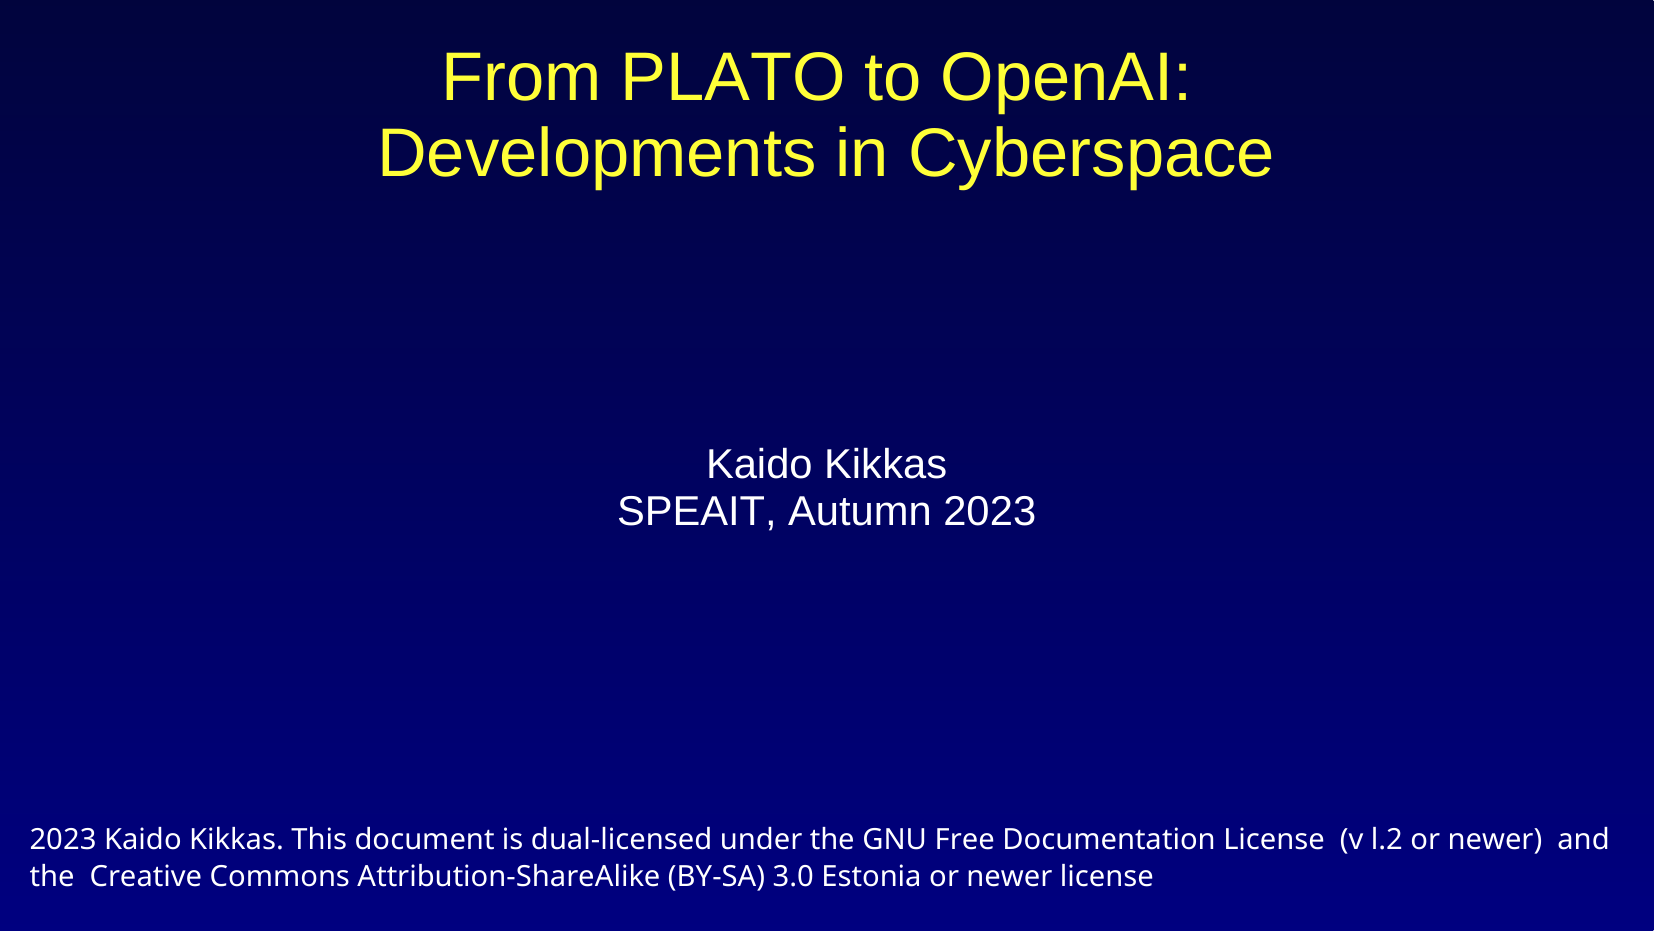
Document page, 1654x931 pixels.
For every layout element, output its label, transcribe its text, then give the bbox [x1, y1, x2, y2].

text_box 2023 Kaido Kikkas. This document is dual-licensed under the GNU Free Documentation License (v l.2 or newer) and the Creative Commons Attribution-ShareAlike (BY-SA) 3.0 Estonia or newer license [29, 819, 1631, 895]
subtitle Kaido Kikkas SPEAIT, Autumn 2023 [82, 217, 1571, 758]
title From PLATO to OpenAI: Developments in Cyberspace [82, 37, 1571, 193]
